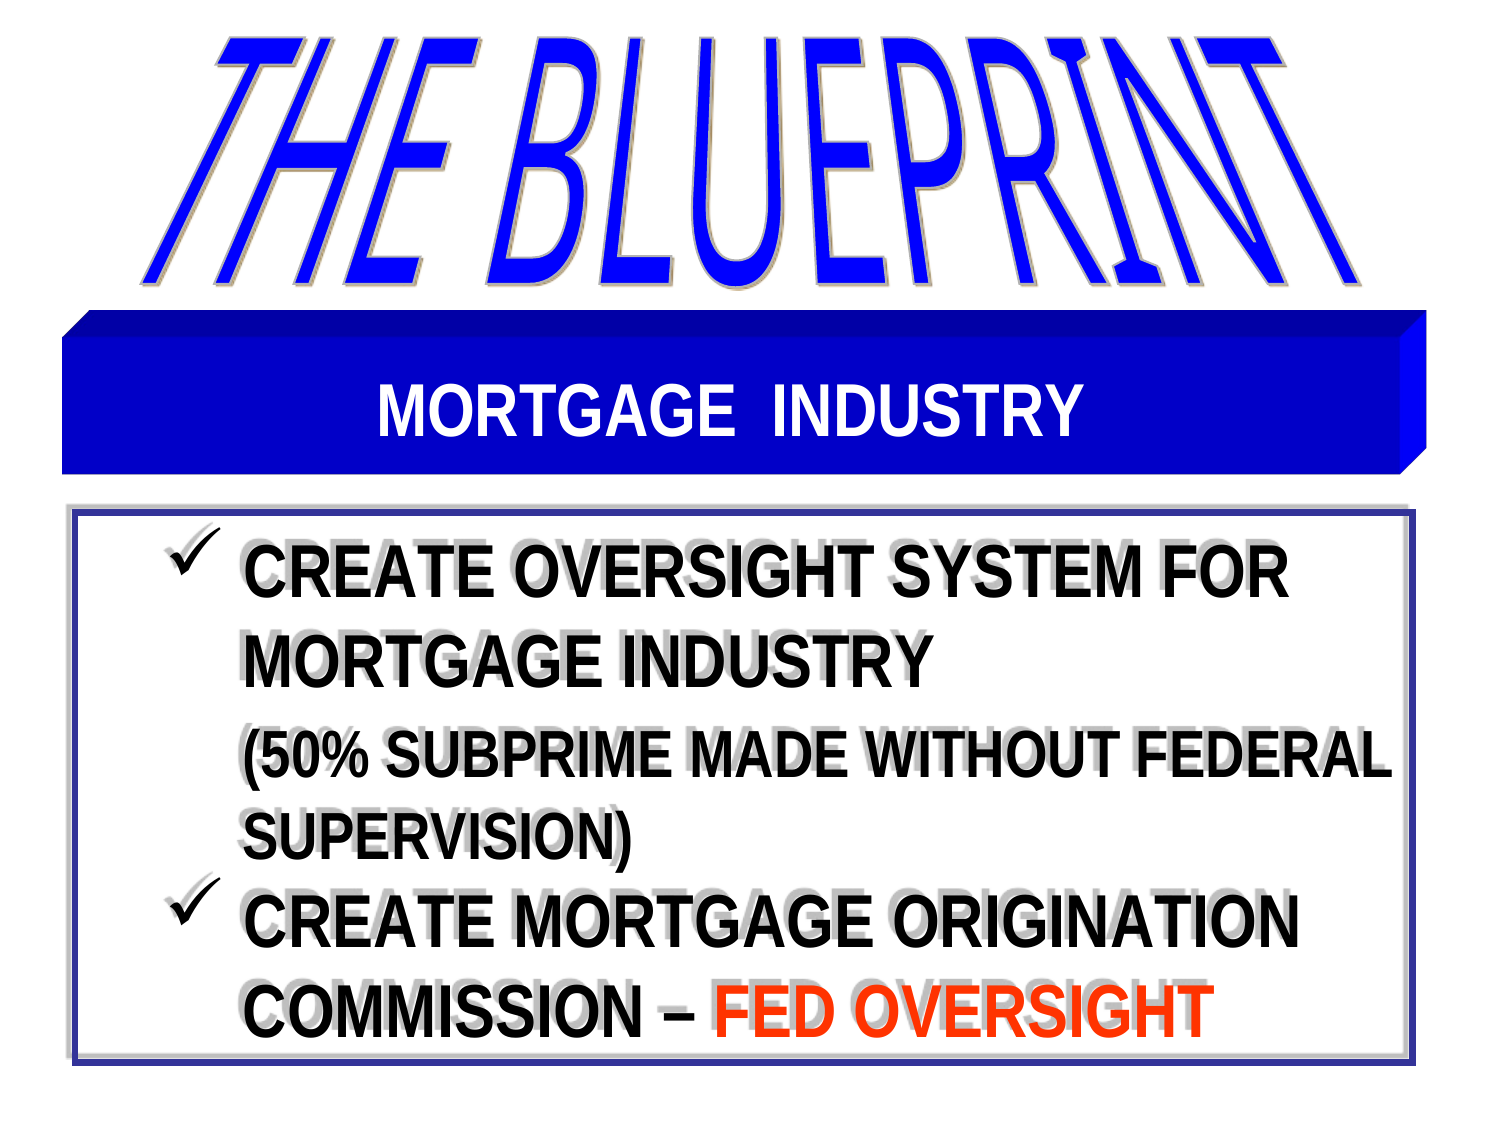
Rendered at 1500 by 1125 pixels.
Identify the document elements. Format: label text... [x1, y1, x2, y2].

text_box MORTGAGE INDUSTRY [1401, 314, 1425, 471]
text_box THE BLUEPRINT [343, 37, 480, 284]
text_box THE BLUEPRINT [214, 37, 397, 284]
text_box CREATE OVERSIGHT SYSTEM FOR MORTGAGE INDUSTRY (50% SUBPRIME MADE WITHOUT FEDERAL SUPERVISION) CREATE MORTGAGE ORIGINATION COMMISSION – FED OVERSIGHT [75, 512, 1413, 1063]
text_box THE BLUEPRINT [881, 37, 964, 284]
text_box THE BLUEPRINT [485, 37, 598, 284]
text_box THE BLUEPRINT [1195, 37, 1360, 284]
text_box THE BLUEPRINT [1045, 37, 1164, 284]
text_box THE BLUEPRINT [599, 37, 672, 284]
text_box THE BLUEPRINT [1100, 37, 1287, 284]
text_box THE BLUEPRINT [691, 37, 782, 288]
text_box THE BLUEPRINT [803, 37, 887, 284]
text_box THE BLUEPRINT [966, 37, 1109, 284]
text_box THE BLUEPRINT [140, 37, 305, 284]
